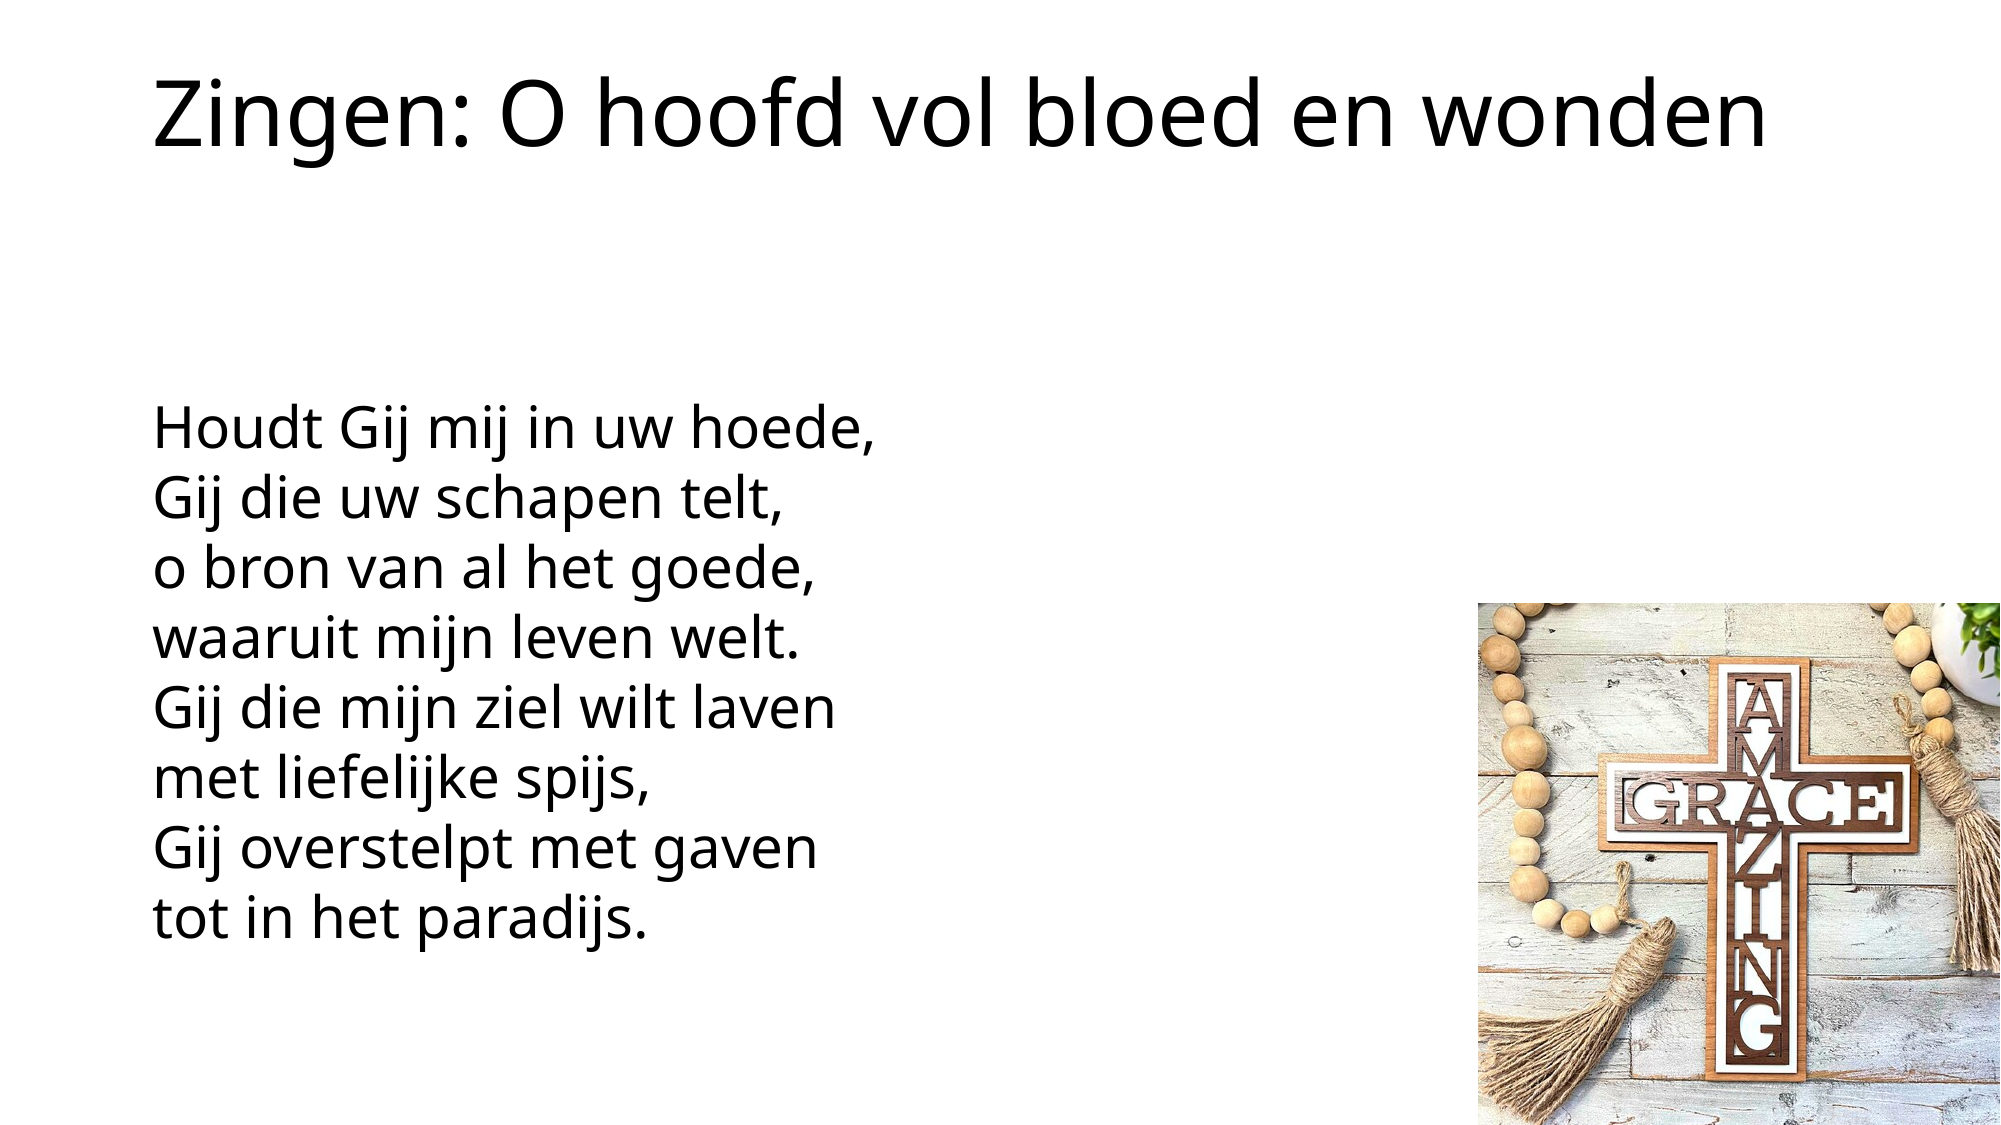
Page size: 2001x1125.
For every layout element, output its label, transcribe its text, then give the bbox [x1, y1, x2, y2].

text_box Houdt Gij mij in uw hoede, Gij die uw schapen telt, o bron van al het goede, waaruit mijn leven welt. Gij die mijn ziel wilt laven met liefelijke spijs, Gij overstelpt met gaven tot in het paradijs. [137, 382, 1514, 958]
title Zingen: O hoofd vol bloed en wonden [137, 59, 1863, 278]
picture [1478, 603, 2000, 1125]
